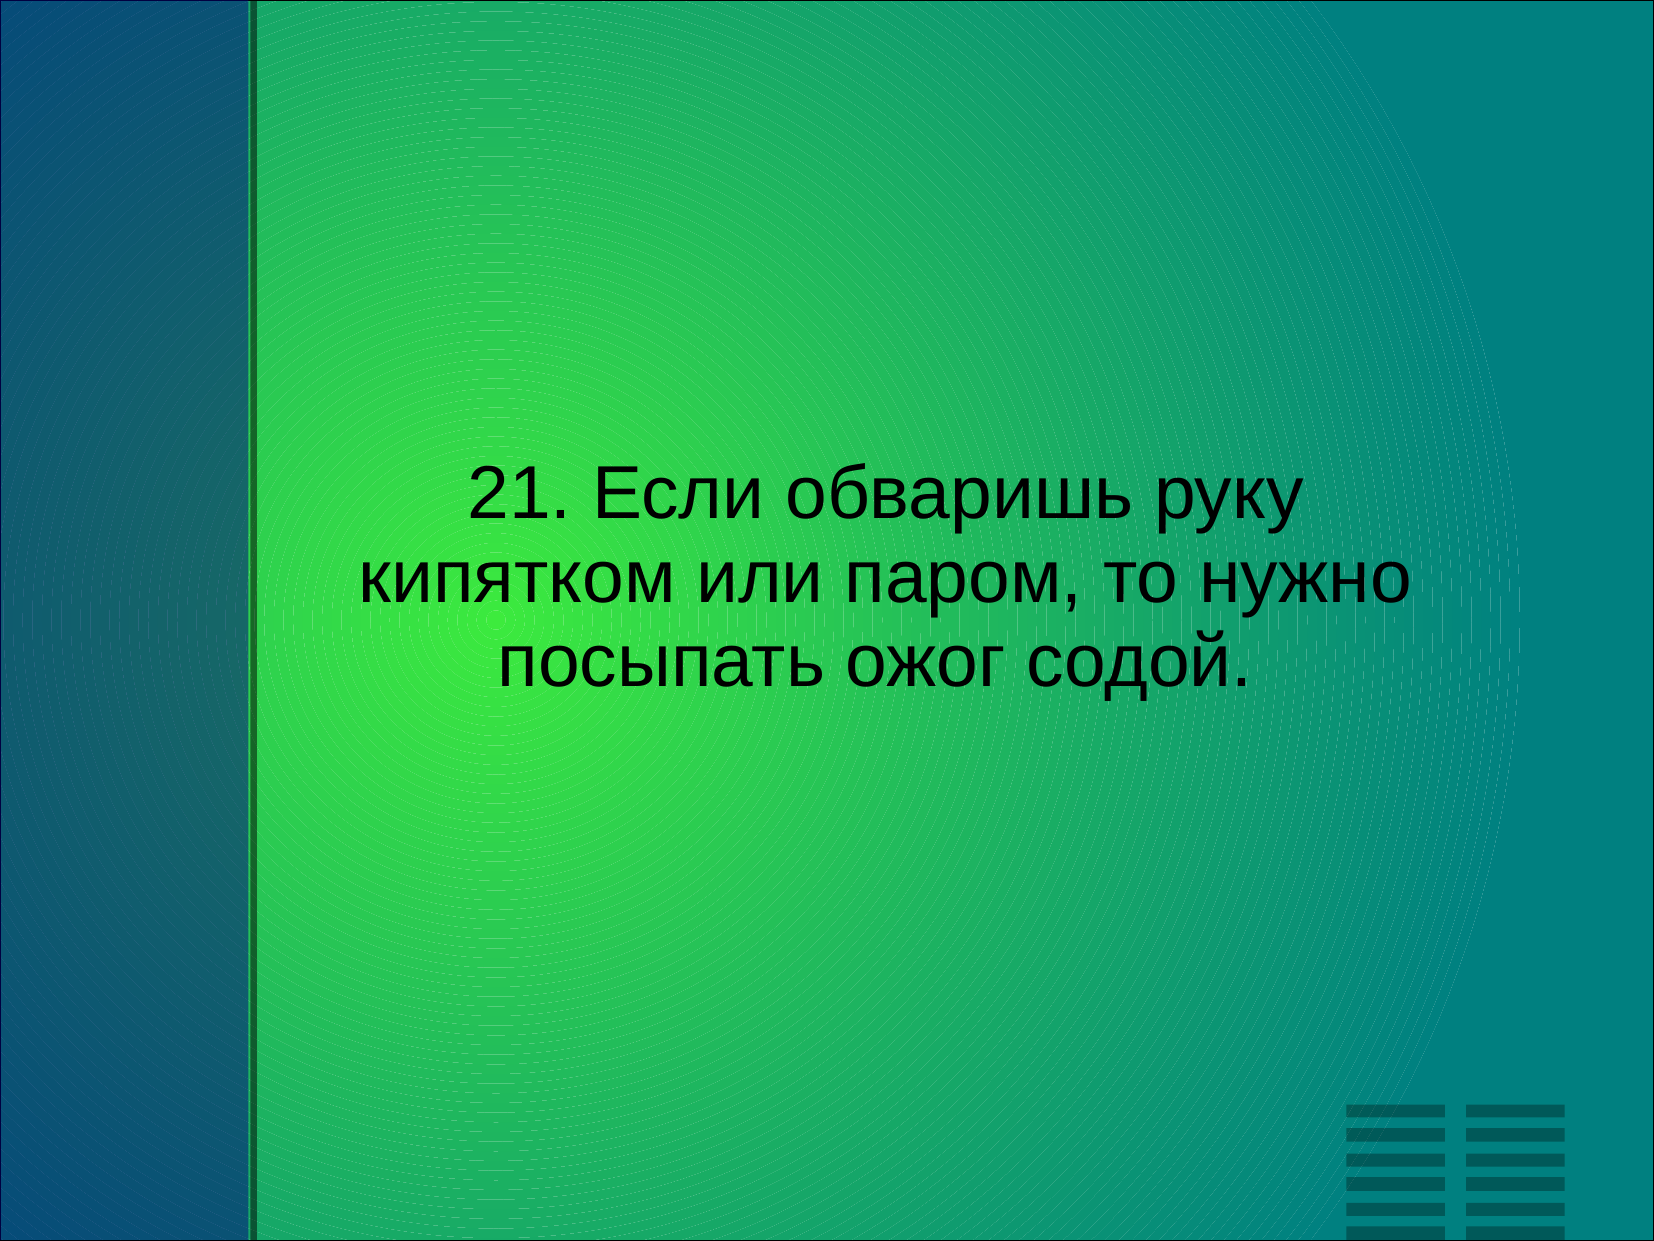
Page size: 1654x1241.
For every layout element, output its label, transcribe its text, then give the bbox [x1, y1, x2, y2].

text_box 21. Если обваришь руку кипятком или паром, то нужно посыпать ожог содой. [295, 442, 1477, 798]
